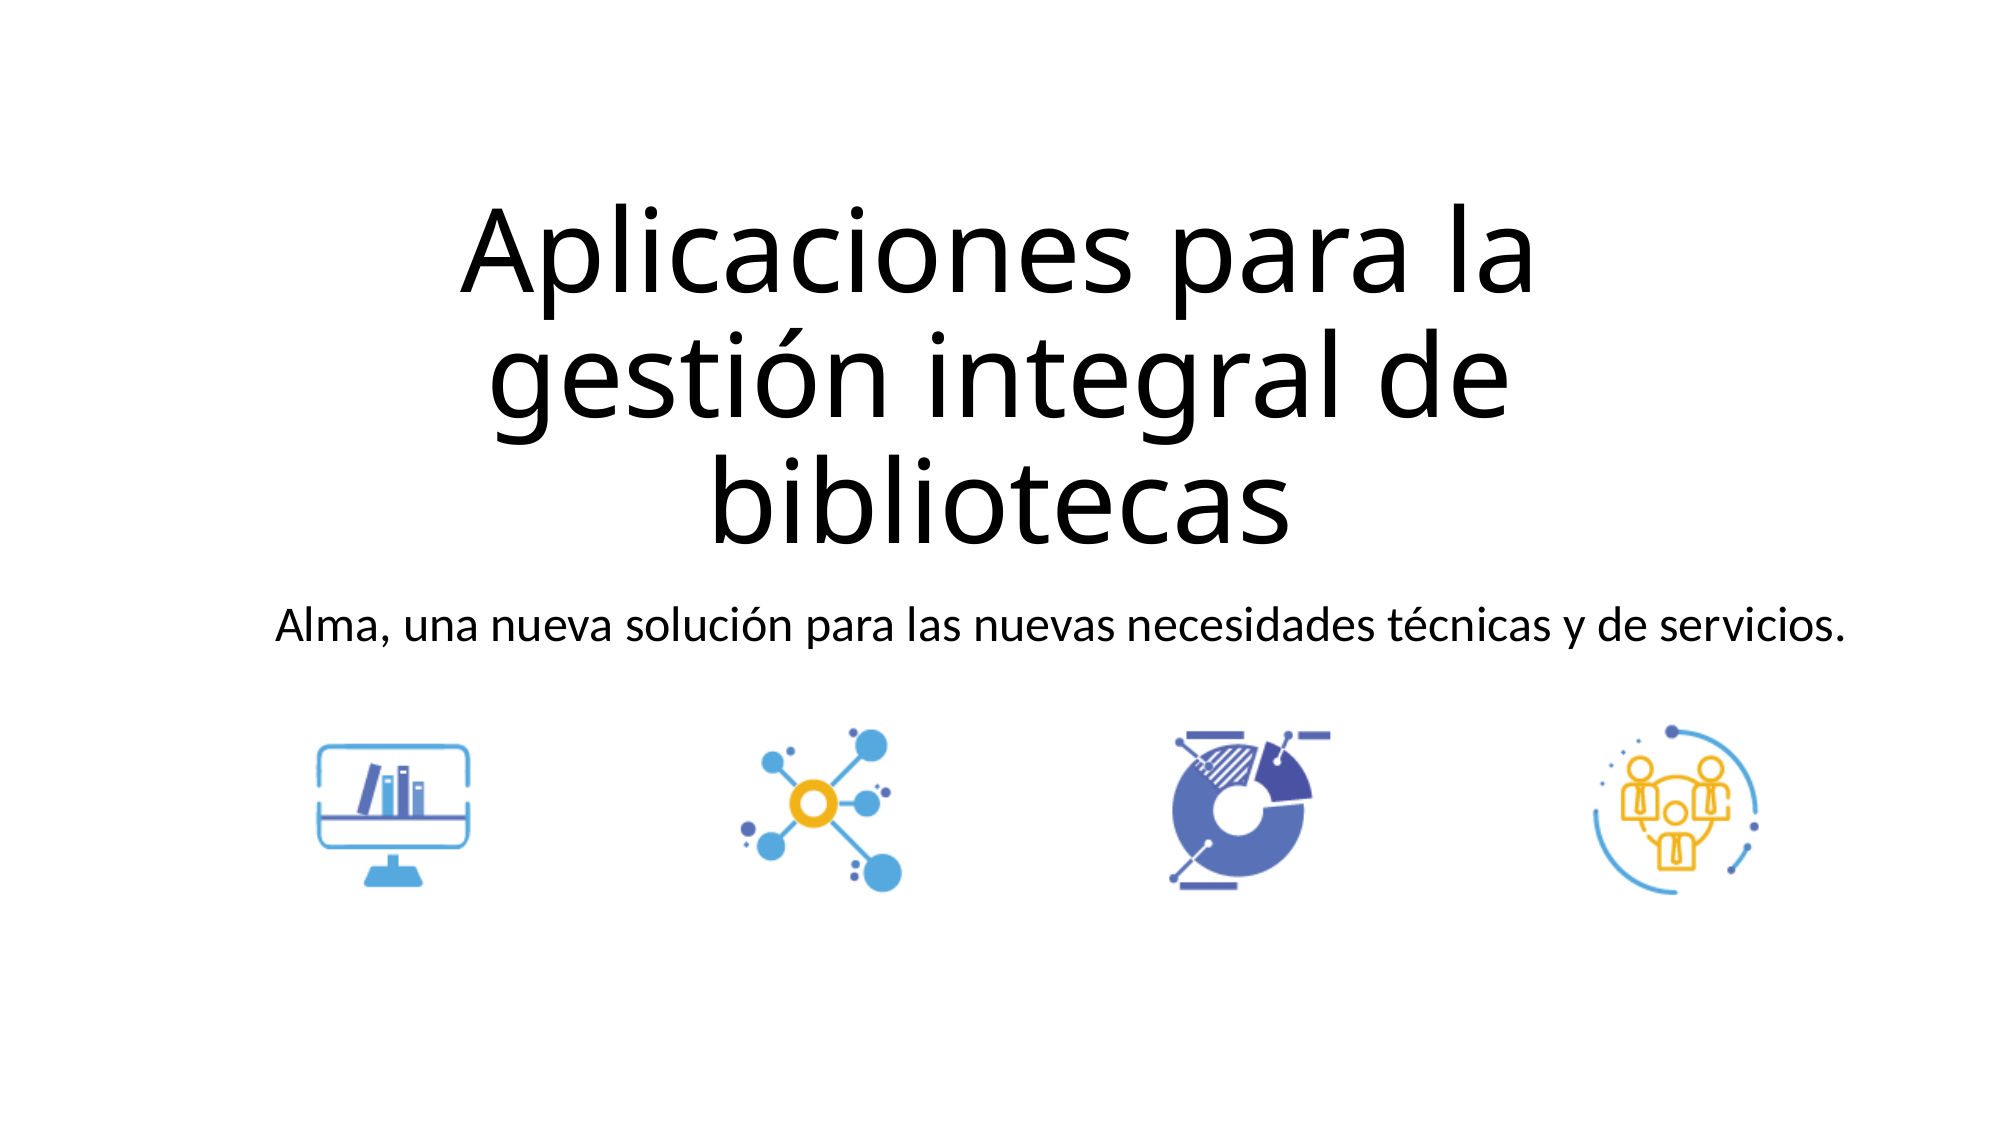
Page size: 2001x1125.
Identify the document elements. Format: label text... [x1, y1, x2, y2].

title Aplicaciones para la gestión integral de bibliotecas [249, 184, 1750, 576]
picture [291, 679, 1798, 925]
subtitle Alma, una nueva solución para las nuevas necesidades técnicas y de servicios. [249, 590, 1885, 1022]
